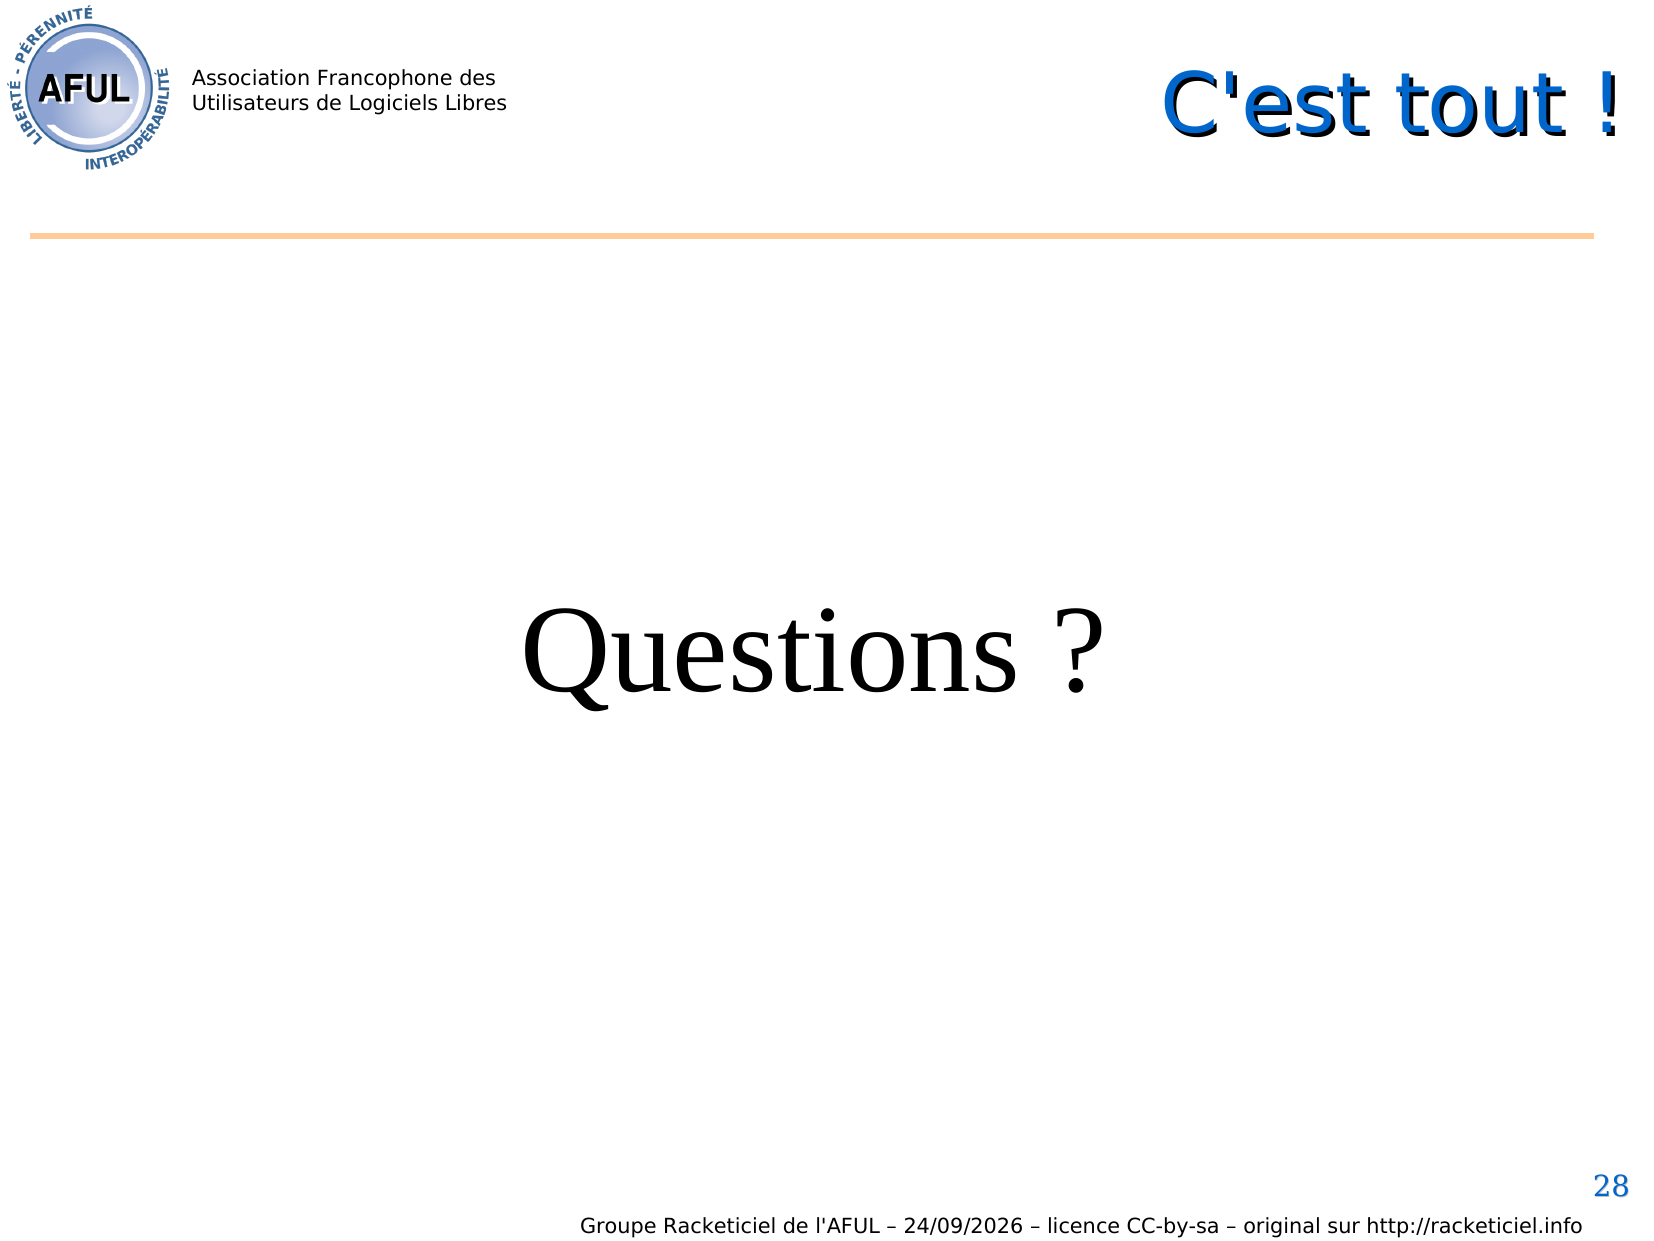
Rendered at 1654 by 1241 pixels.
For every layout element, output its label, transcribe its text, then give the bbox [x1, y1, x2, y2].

picture [0, 0, 178, 178]
text_box Questions ? [505, 572, 1123, 739]
title C'est tout ! [501, 7, 1625, 200]
